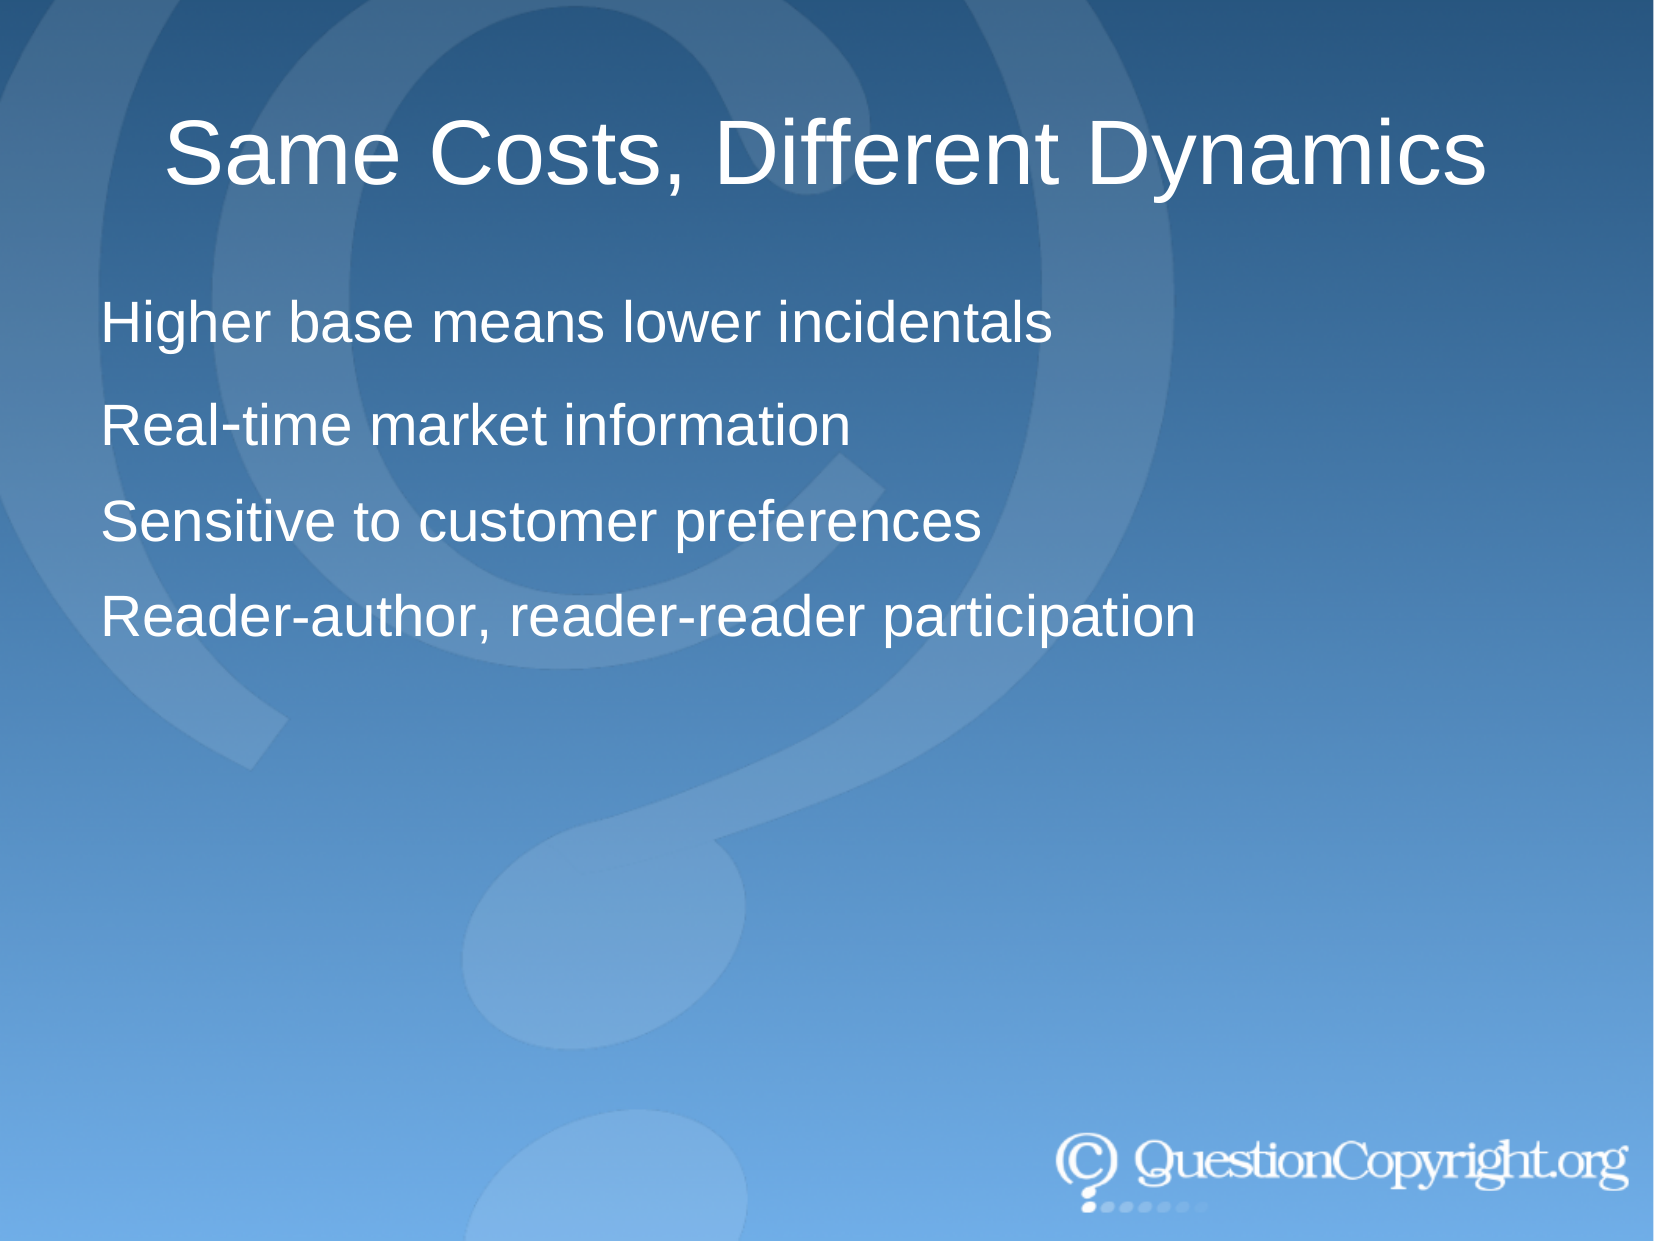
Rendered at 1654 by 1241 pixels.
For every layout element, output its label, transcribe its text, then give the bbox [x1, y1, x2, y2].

list Higher base means lower incidentals Real-time market information Sensitive to customer preferences Reader-author, reader-reader participation [82, 290, 1571, 1094]
title Same Costs, Different Dynamics [82, 56, 1571, 250]
picture [0, 0, 1654, 1241]
